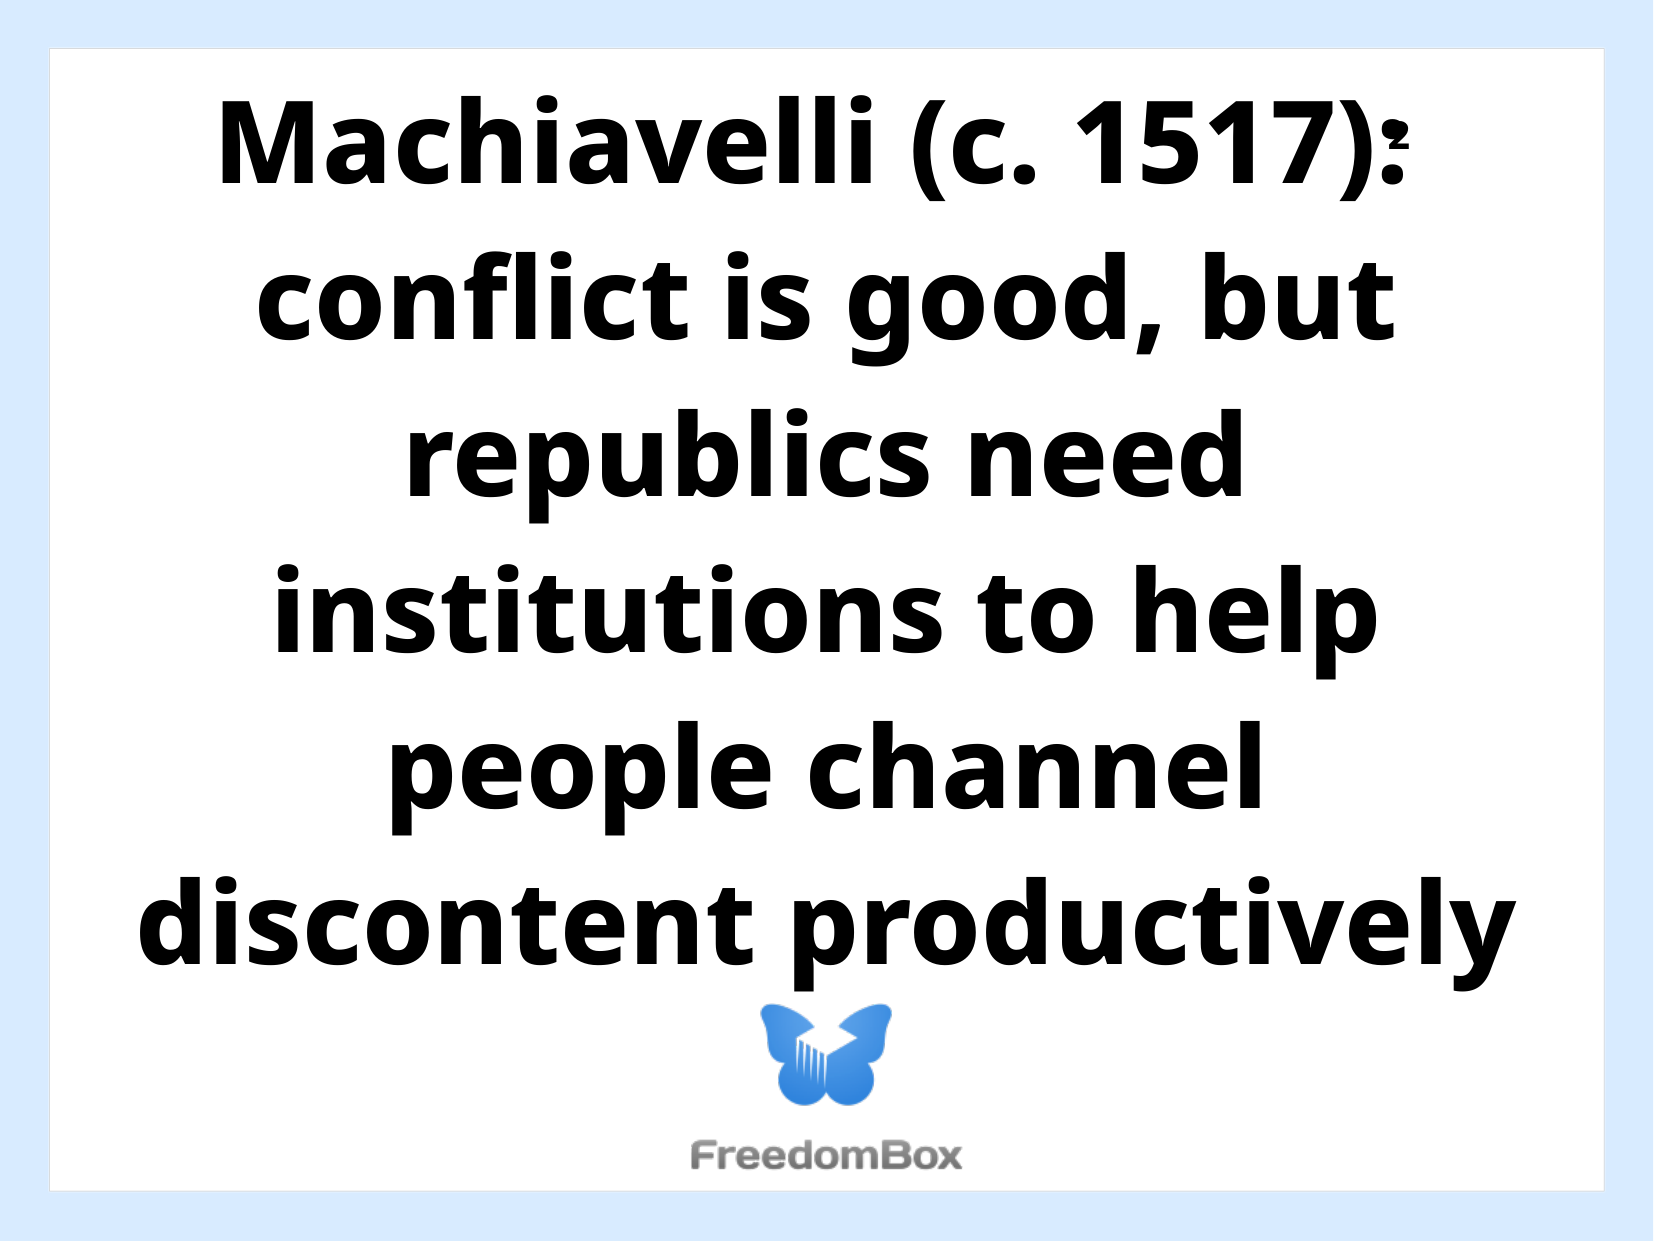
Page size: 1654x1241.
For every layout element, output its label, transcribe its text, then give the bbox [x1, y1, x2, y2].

subtitle Machiavelli (c. 1517): conflict is good, but republics need institutions to help people channel discontent productively [82, 49, 1571, 1010]
text_box 2 [1373, 105, 1426, 186]
picture [0, 0, 1654, 1241]
